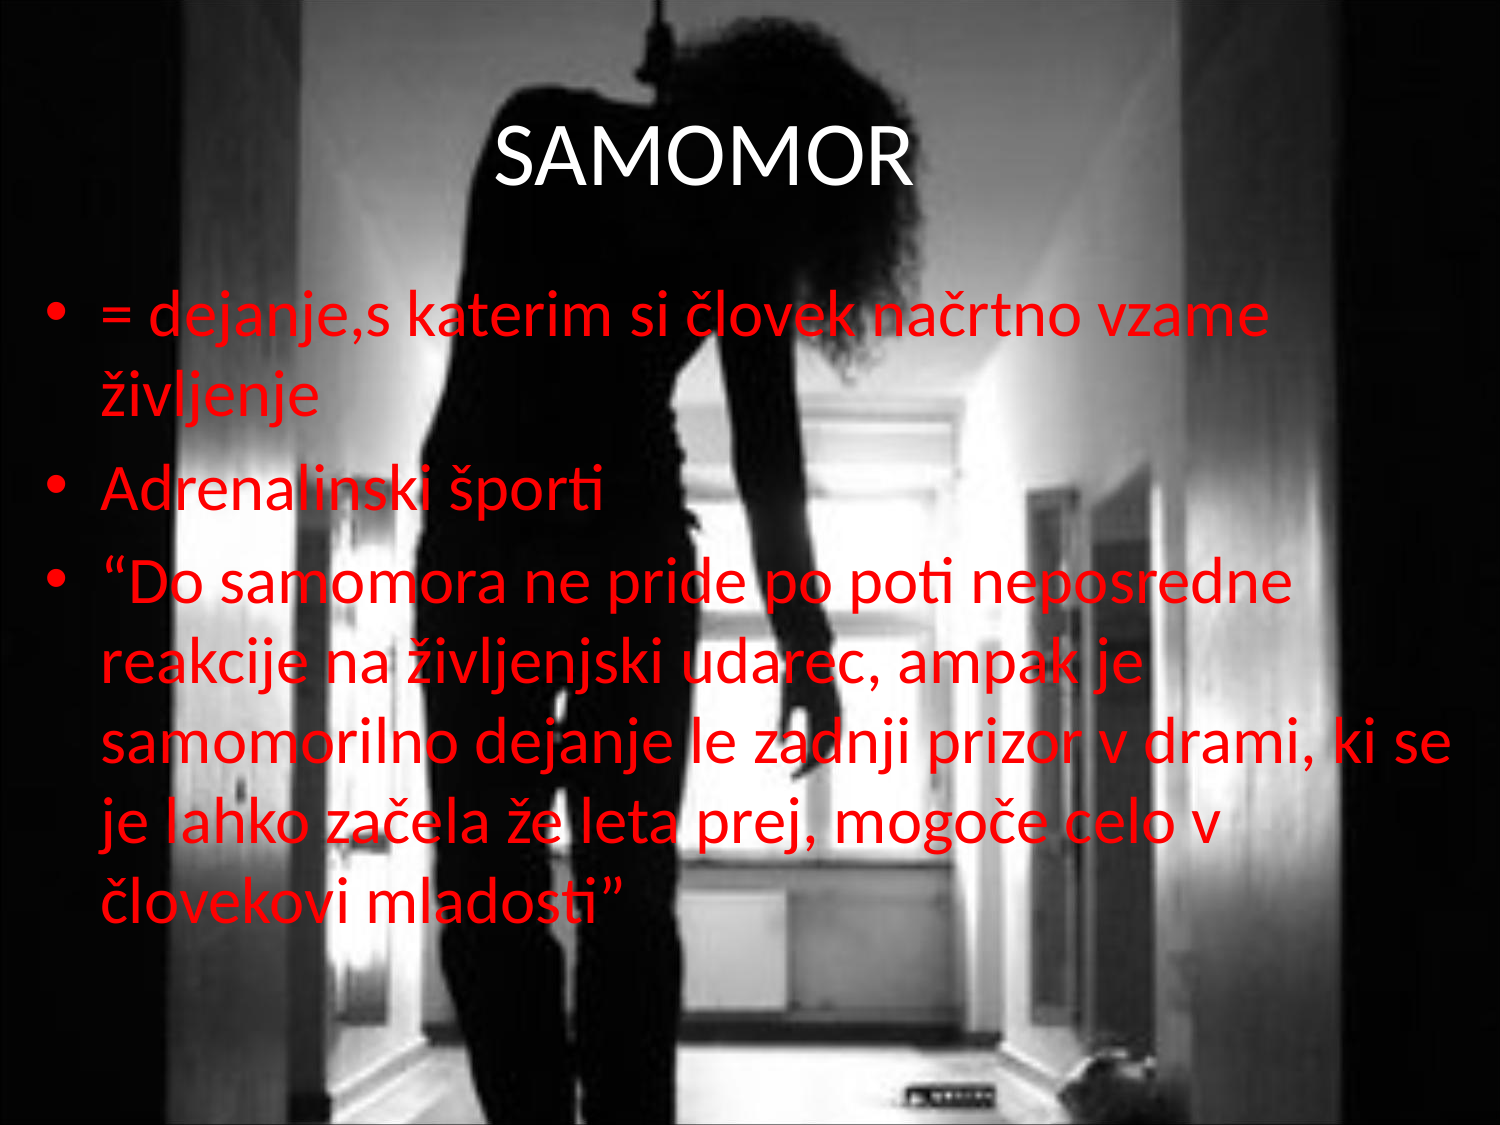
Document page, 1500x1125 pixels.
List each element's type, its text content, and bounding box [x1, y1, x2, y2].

picture [0, 0, 1500, 1125]
title SAMOMOR [29, 54, 1380, 243]
list = dejanje,s katerim si človek načrtno vzame življenje Adrenalinski športi “Do samomora ne pride po poti neposredne reakcije na življenjski udarec, ampak je samomorilno dejanje le zadnji prizor v drami, ki se je lahko začela že leta prej, mogoče celo v človekovi mladosti” [29, 262, 1500, 1005]
